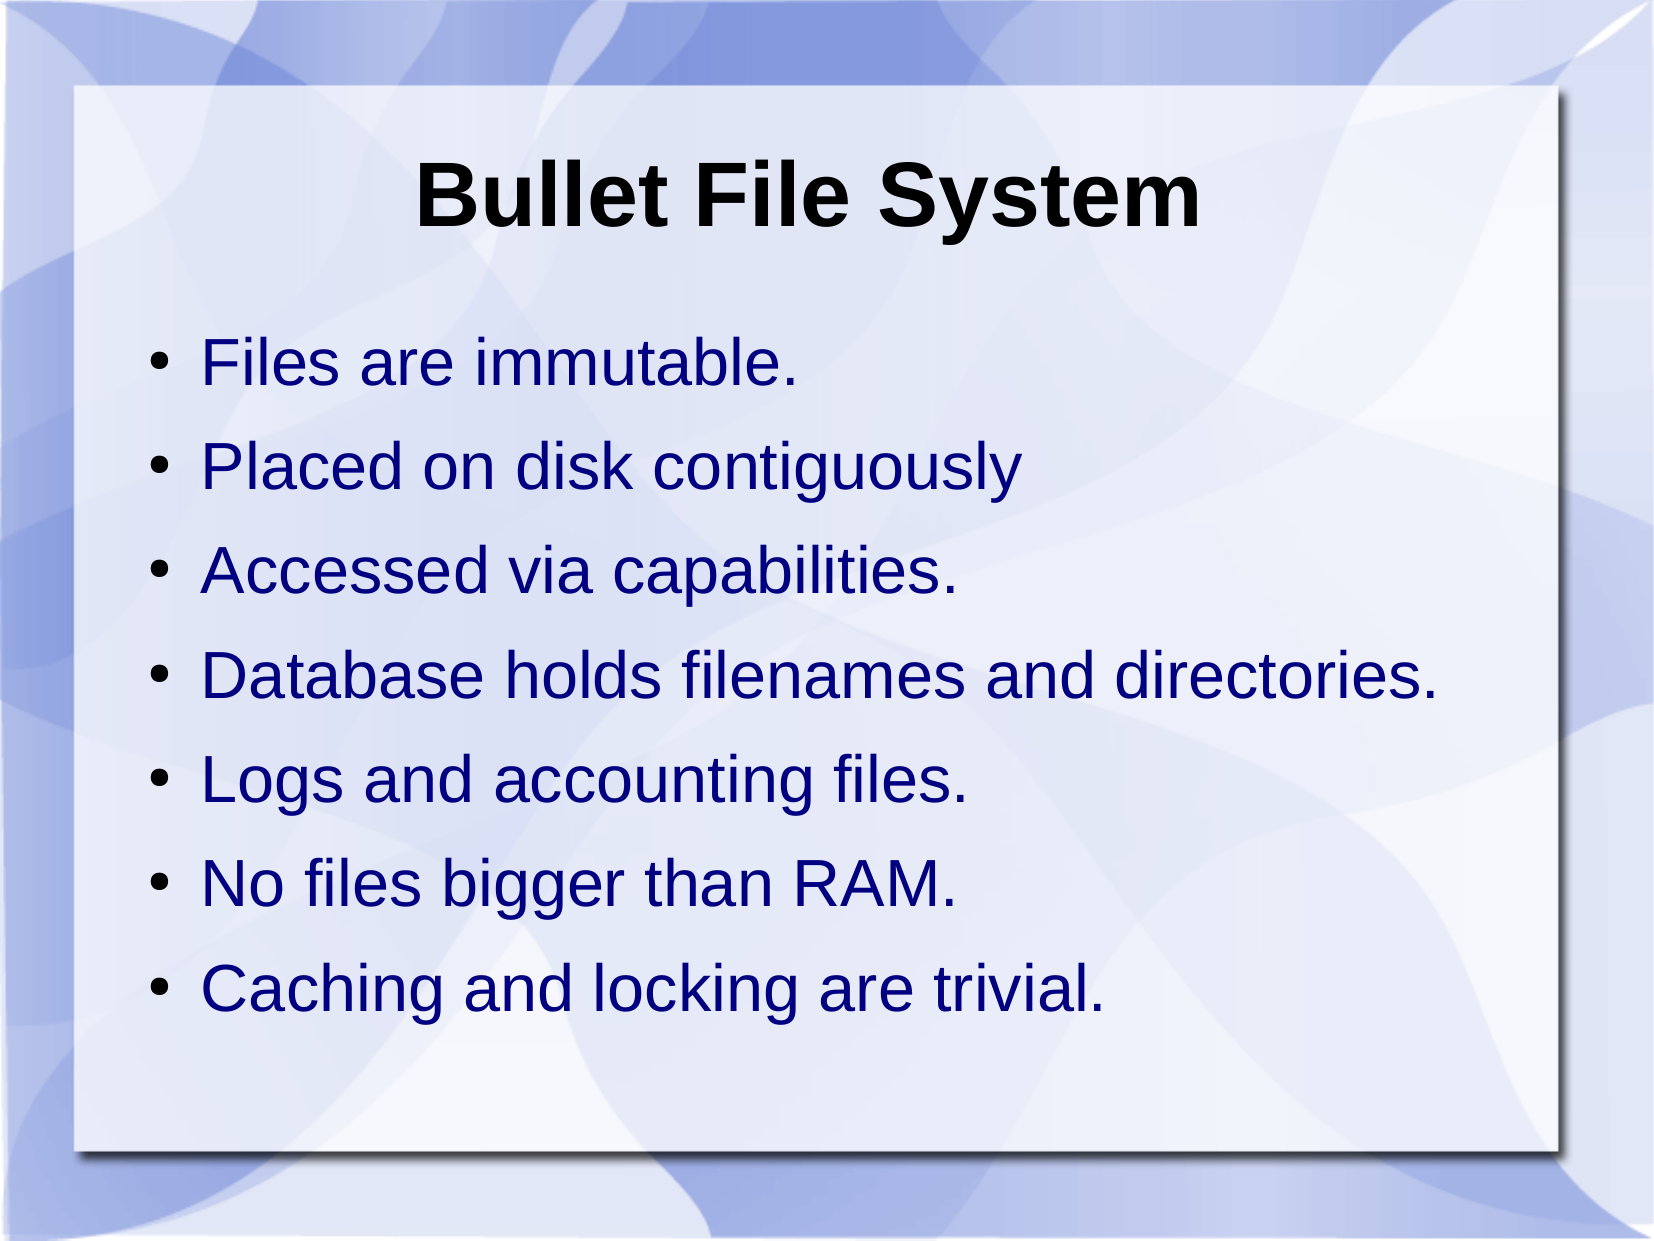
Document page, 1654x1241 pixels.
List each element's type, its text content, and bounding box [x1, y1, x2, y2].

picture [0, 0, 1654, 1241]
list Files are immutable. Placed on disk contiguously Accessed via capabilities. Database holds filenames and directories. Logs and accounting files. No files bigger than RAM. Caching and locking are trivial. [129, 324, 1489, 1217]
title Bullet File System [82, 98, 1536, 291]
